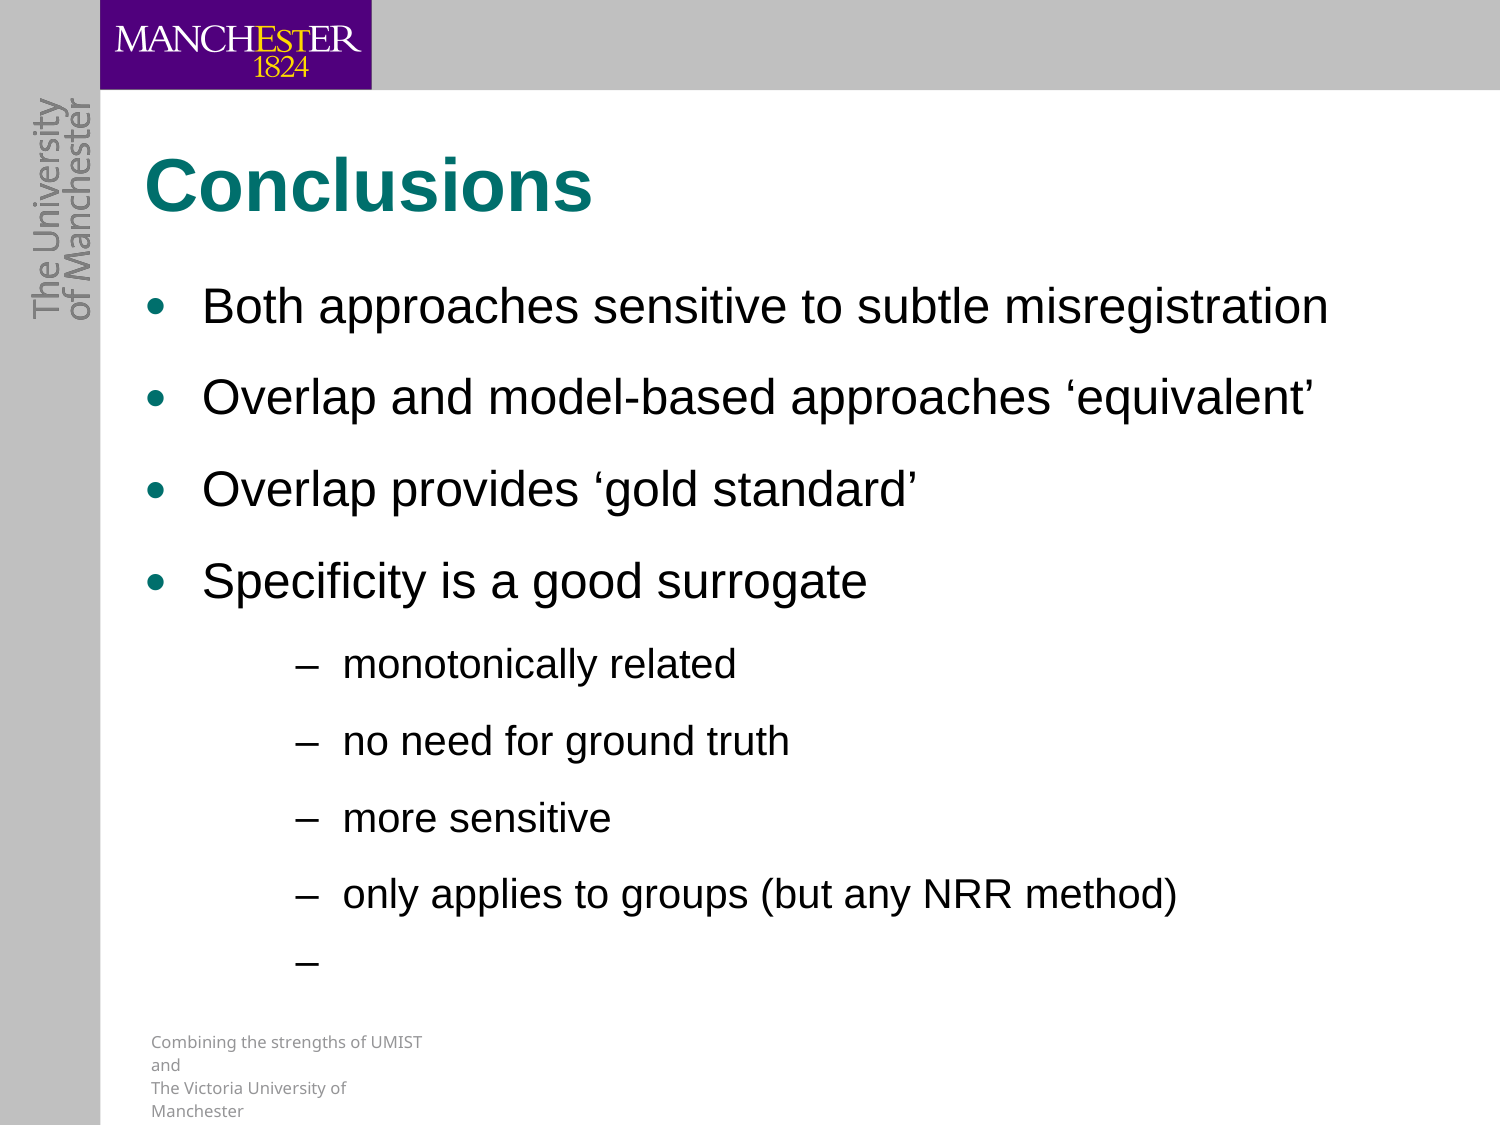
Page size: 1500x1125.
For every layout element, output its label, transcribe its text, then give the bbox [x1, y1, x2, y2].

list Both approaches sensitive to subtle misregistration Overlap and model-based approaches ‘equivalent’ Overlap provides ‘gold standard’ Specificity is a good surrogate monotonically related no need for ground truth more sensitive only applies to groups (but any NRR method) [130, 259, 1407, 1034]
picture [0, 0, 372, 320]
title Conclusions [129, 120, 1406, 251]
